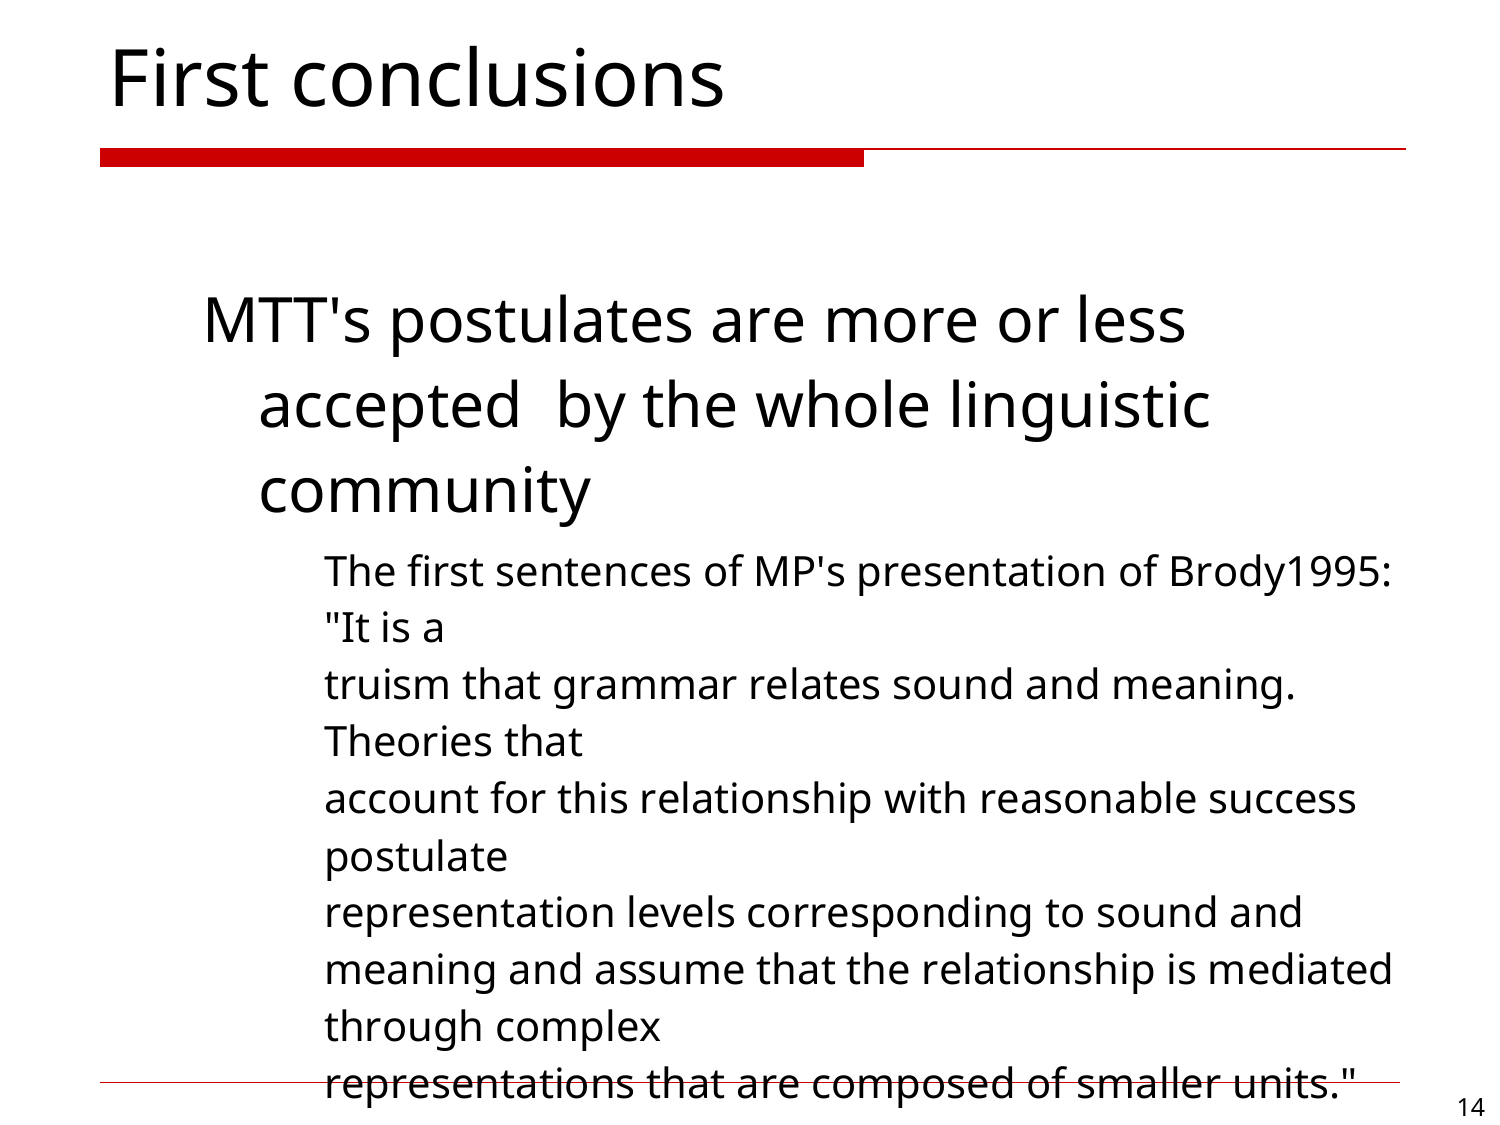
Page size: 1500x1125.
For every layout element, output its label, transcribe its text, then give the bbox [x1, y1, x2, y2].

list MTT's postulates are more or less accepted by the whole linguistic community The first sentences of MP's presentation of Brody1995: "It is a truism that grammar relates sound and meaning. Theories that account for this relationship with reasonable success postulate representation levels corresponding to sound and meaning and assume that the relationship is mediated through complex representations that are composed of smaller units." Main difference of view: describe a natural language as a correspondence [187, 268, 1463, 950]
title First conclusions [94, 26, 1407, 138]
